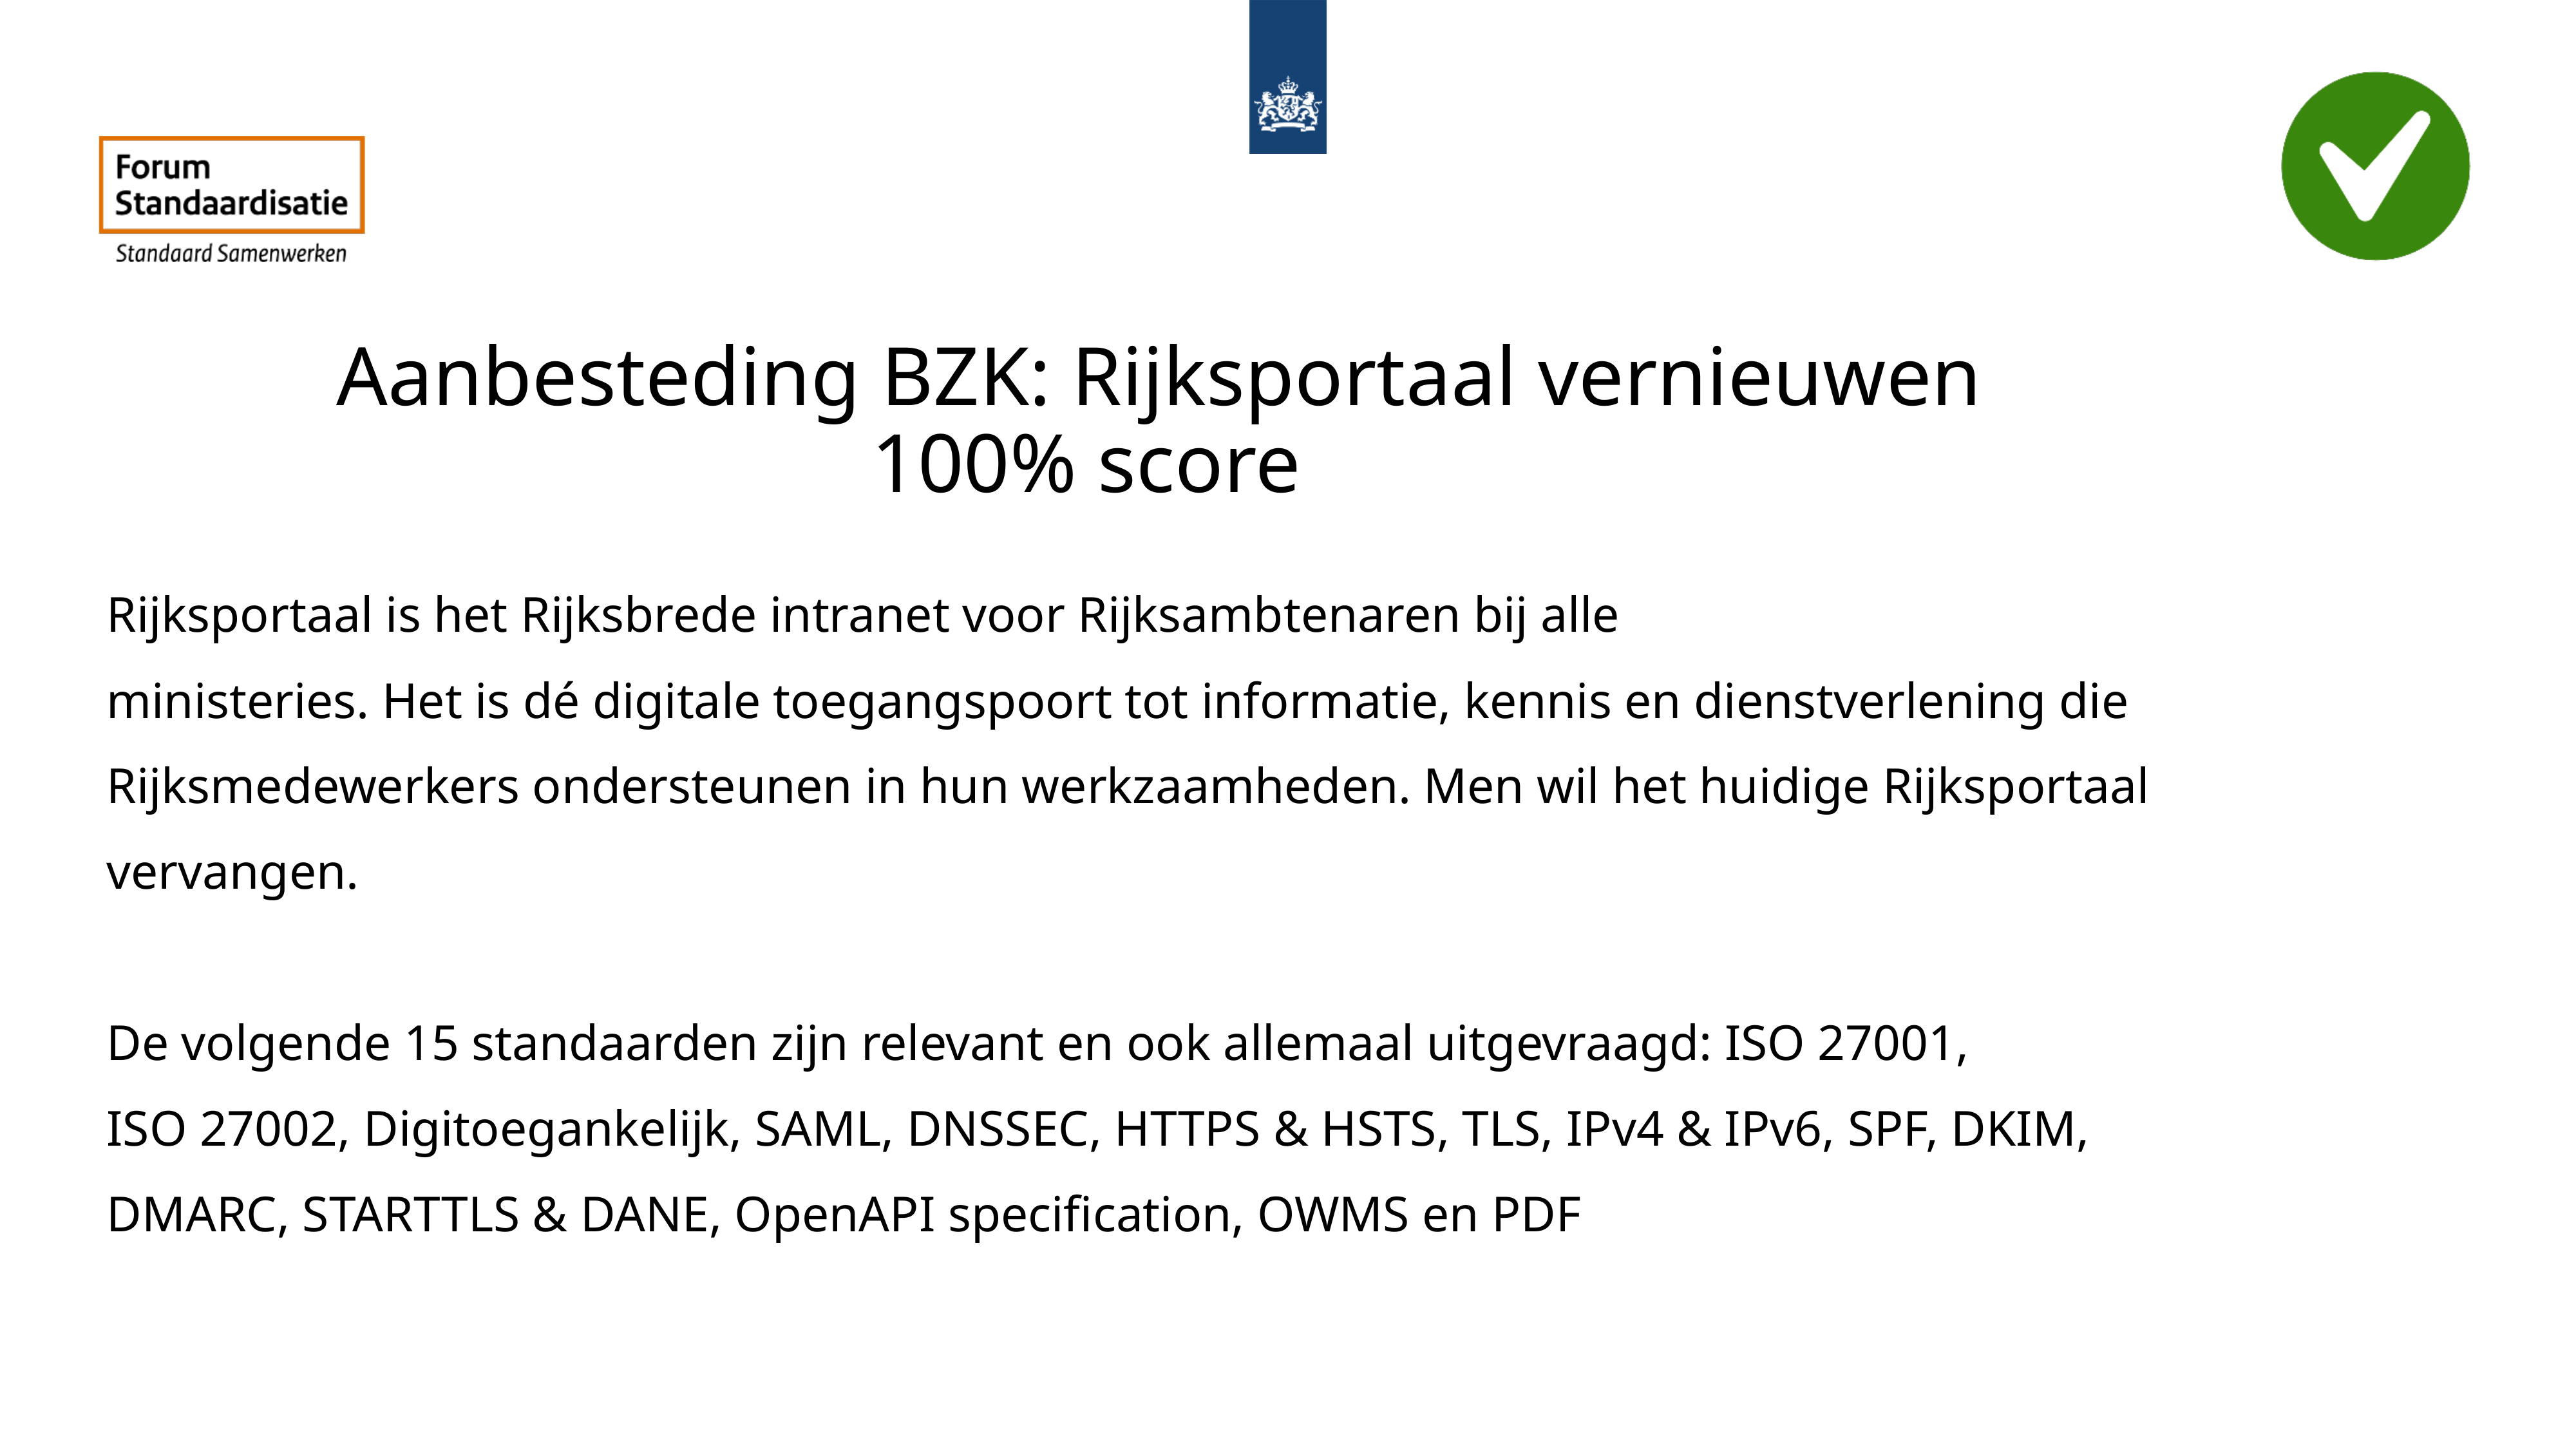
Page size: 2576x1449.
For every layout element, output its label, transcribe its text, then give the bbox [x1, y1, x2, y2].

picture [99, 136, 365, 262]
title Aanbesteding BZK: Rijksportaal vernieuwen 100% score [0, 328, 2342, 501]
picture [2273, 62, 2481, 269]
picture [1249, 0, 1327, 154]
list Rijksportaal is het Rijksbrede intranet voor Rijksambtenaren bij alle ministeries. Het is dé digitale toegangspoort tot informatie, kennis en dienstverlening die Rijksmedewerkers ondersteunen in hun werkzaamheden. Men wil het huidige Rijksportaal vervangen. De volgende 15 standaarden zijn relevant en ook allemaal uitgevraagd: ISO 27001, ISO 27002, Digitoegankelijk, SAML, DNSSEC, HTTPS & HSTS, TLS, IPv4 & IPv6, SPF, DKIM, DMARC, STARTTLS & DANE, OpenAPI specification, OWMS en PDF [99, 500, 2377, 1327]
